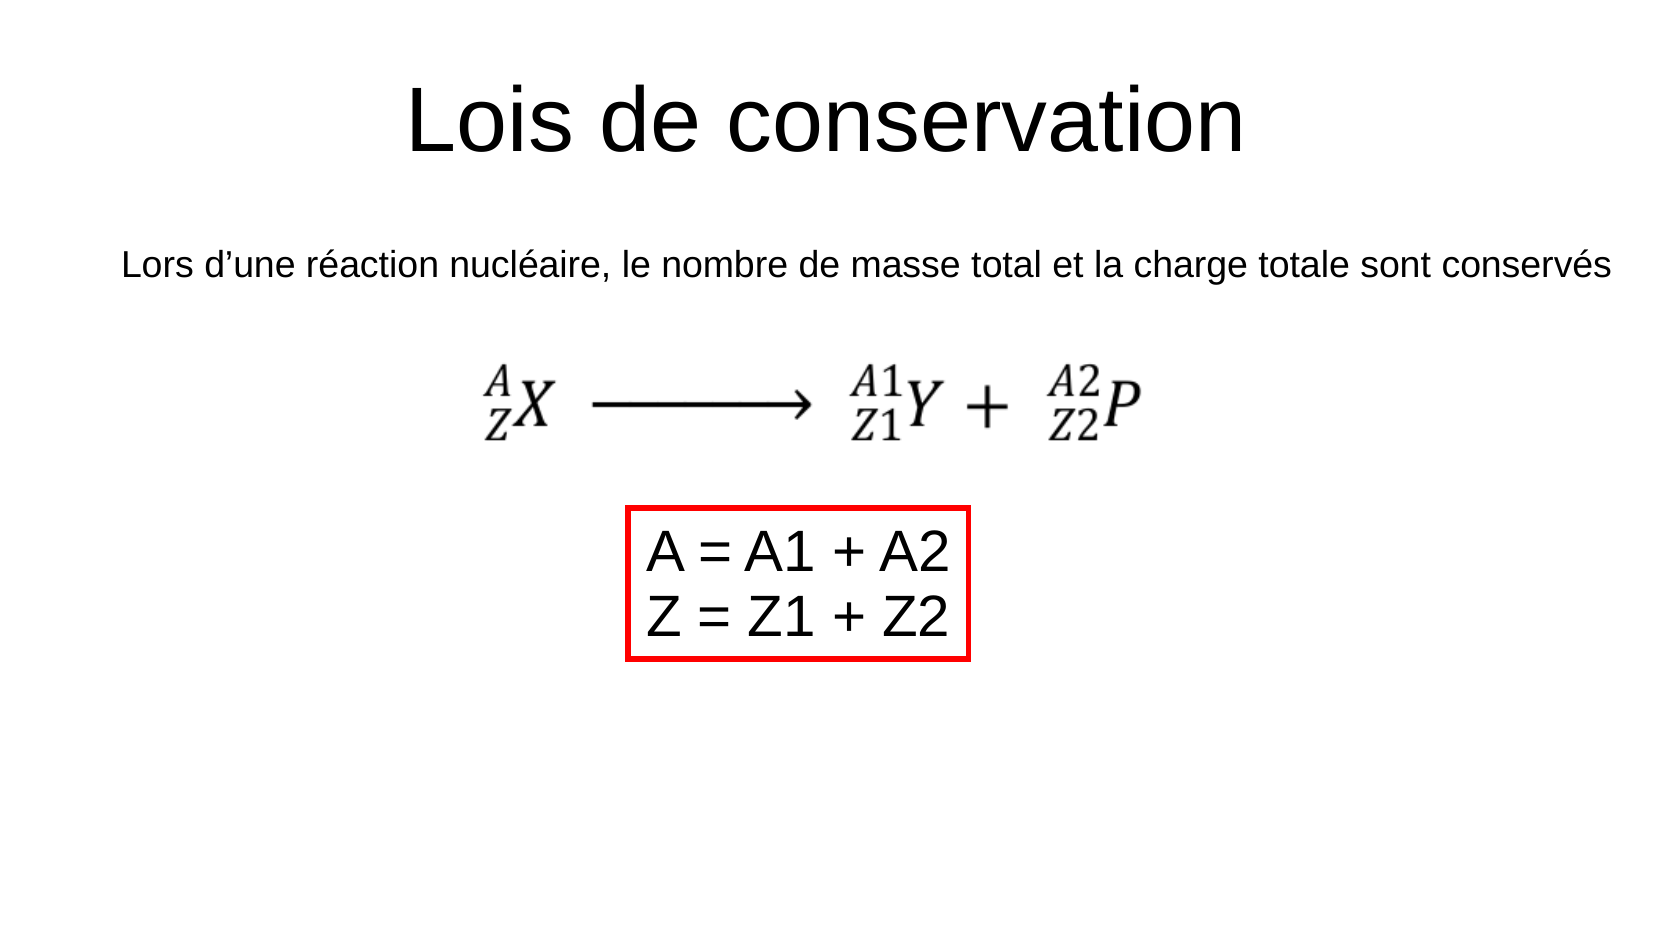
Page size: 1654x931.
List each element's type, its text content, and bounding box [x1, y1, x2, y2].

picture [460, 352, 1160, 461]
title Lois de conservation [82, 37, 1571, 193]
text_box A = A1 + A2 Z = Z1 + Z2 [628, 507, 969, 659]
text_box Lors d’une réaction nucléaire, le nombre de masse total et la charge totale sont conservés [106, 236, 1628, 294]
